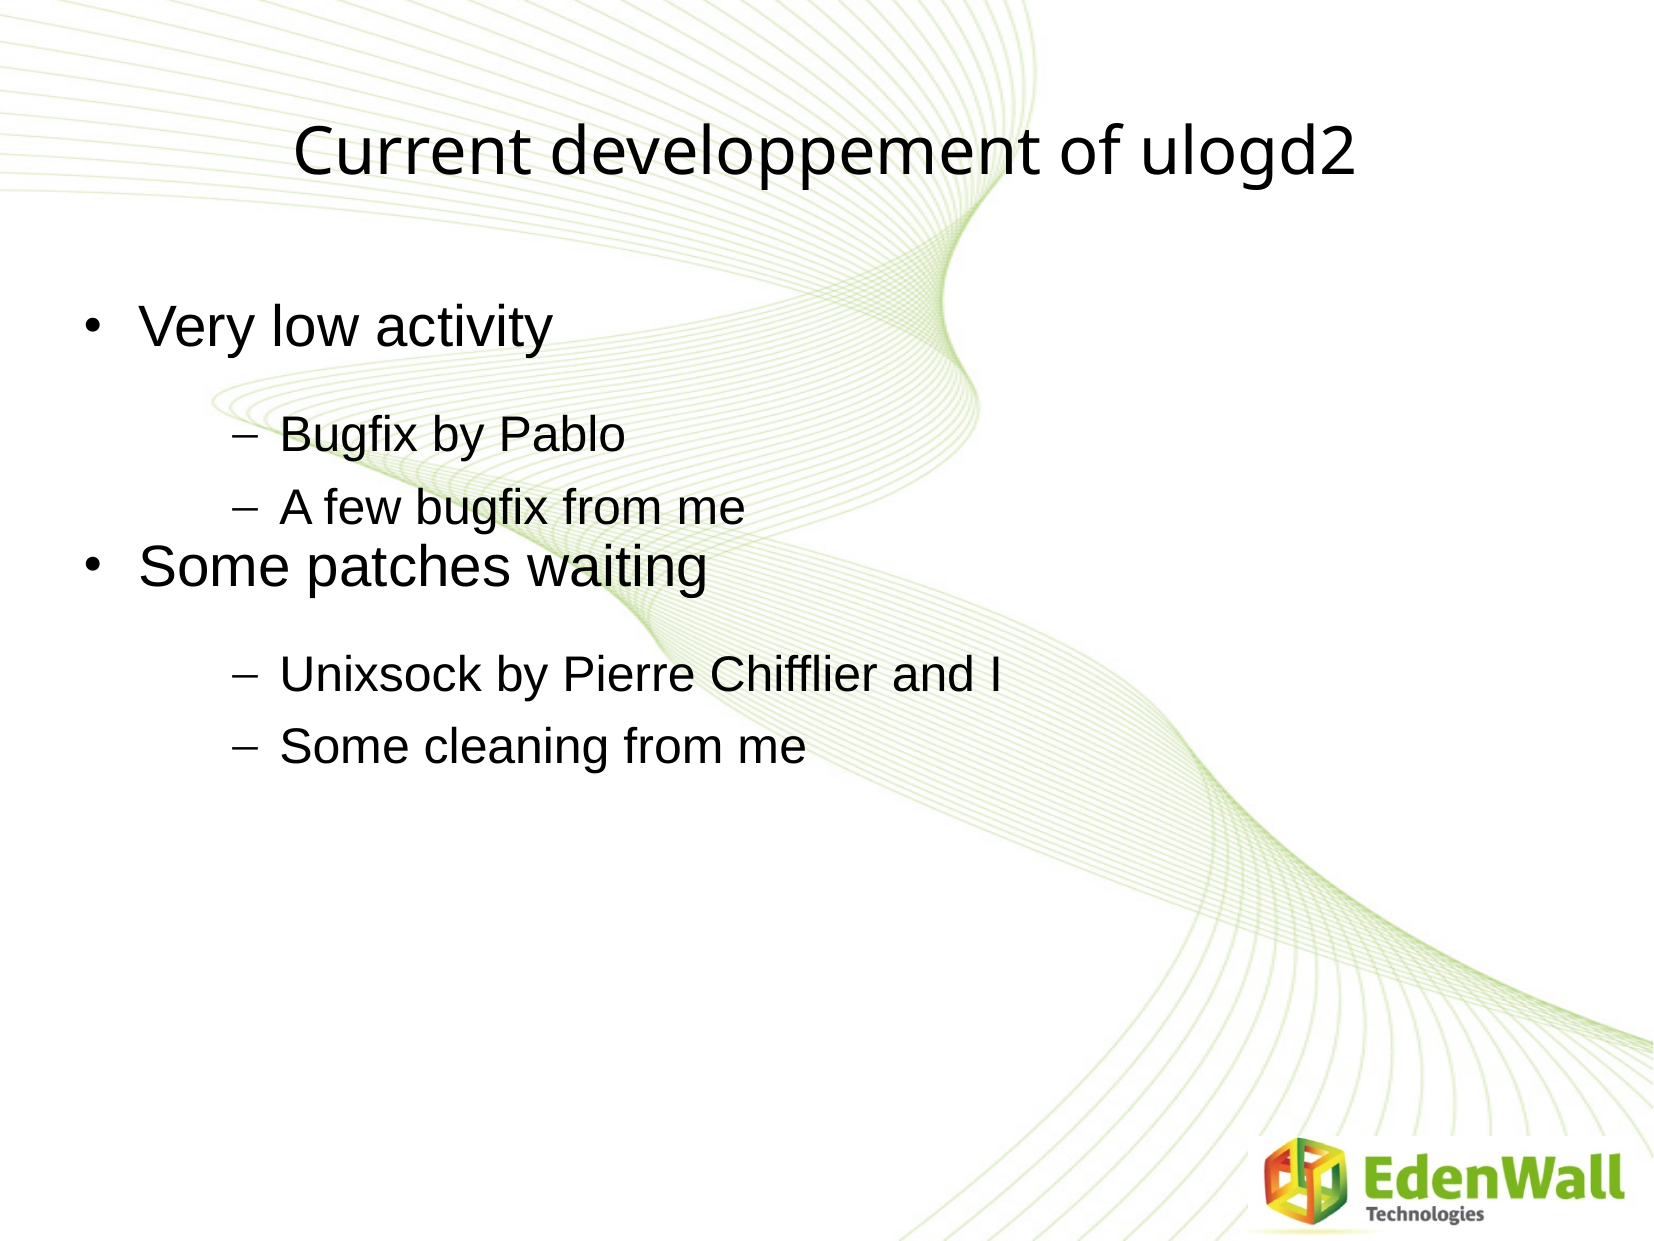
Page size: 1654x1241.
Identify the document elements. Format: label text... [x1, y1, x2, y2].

title Current developpement of ulogd2 [82, 49, 1570, 256]
picture [0, 0, 1654, 1241]
list Very low activity Bugfix by Pablo A few bugfix from me Some patches waiting Unixsock by Pierre Chifflier and I Some cleaning from me [82, 290, 1570, 1109]
